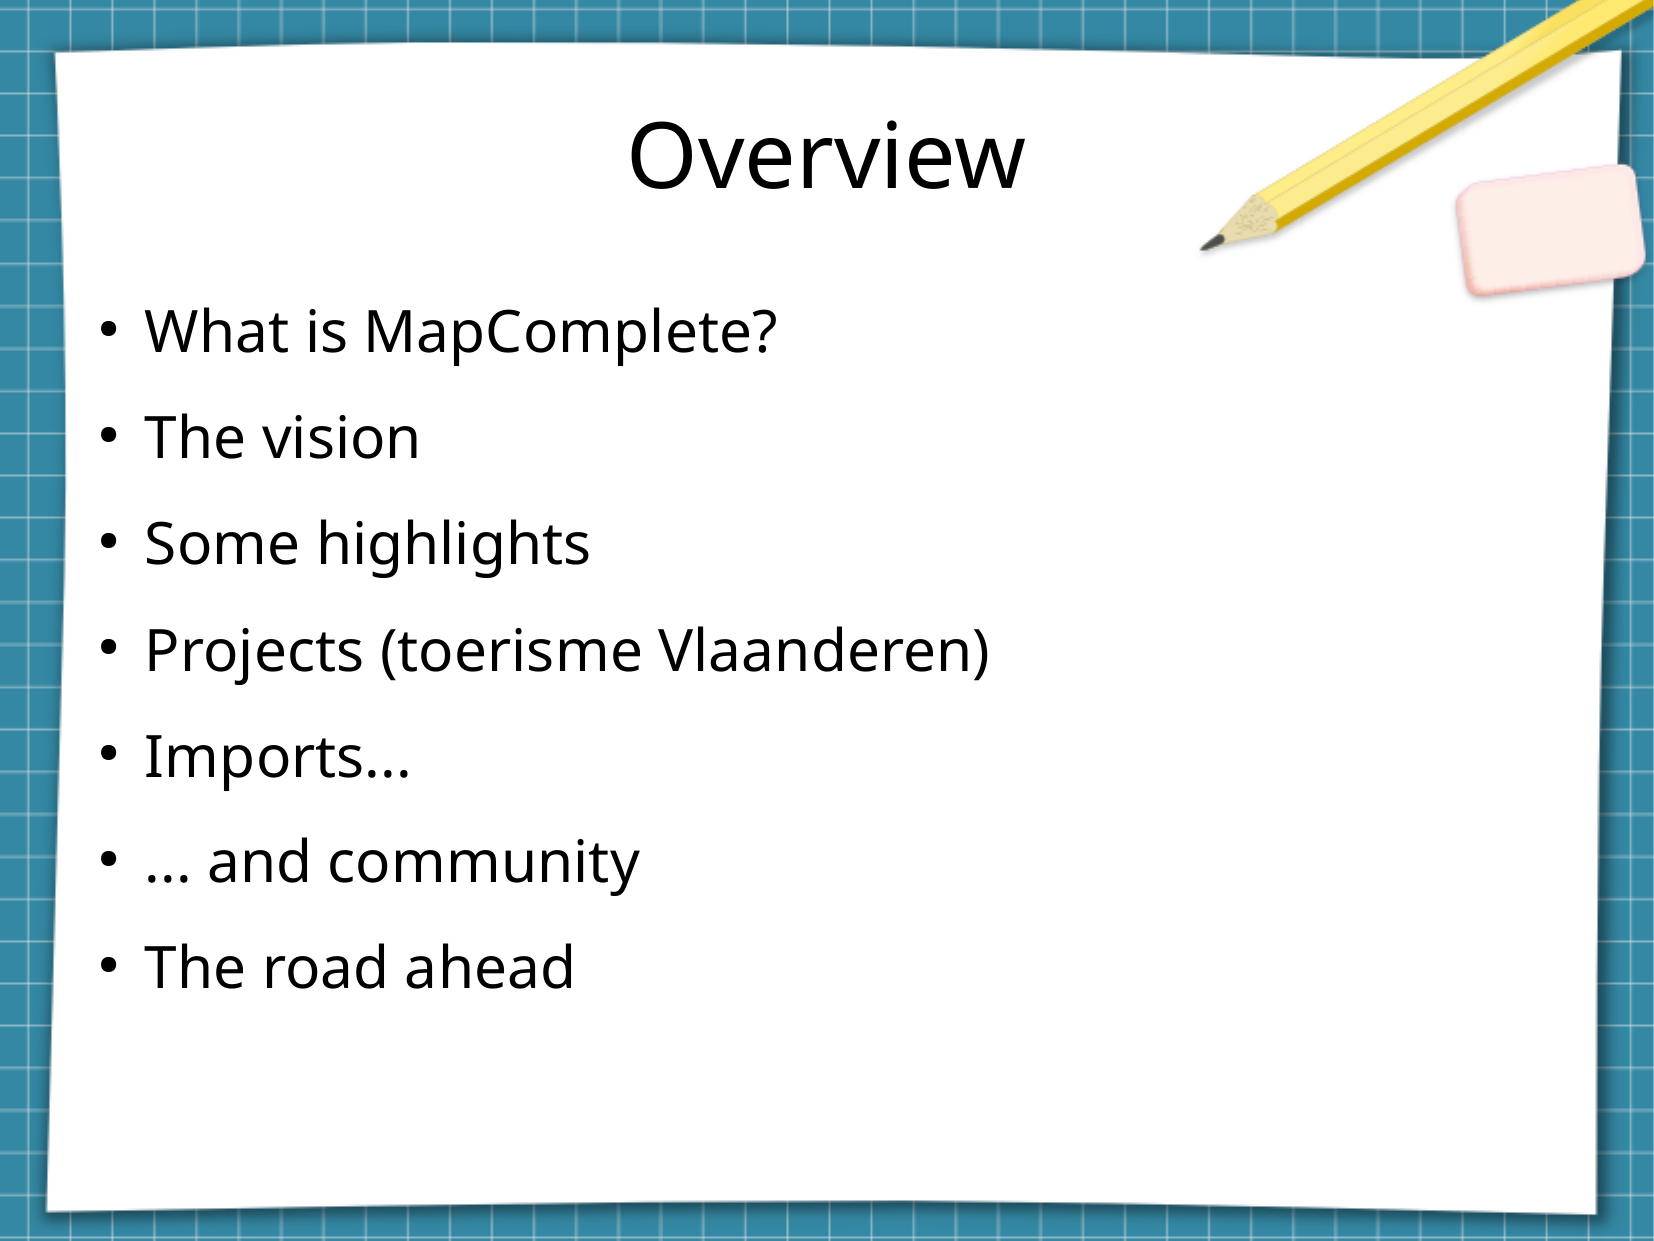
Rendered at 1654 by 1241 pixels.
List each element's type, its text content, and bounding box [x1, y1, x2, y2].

title Overview [82, 49, 1571, 257]
list What is MapComplete? The vision Some highlights Projects (toerisme Vlaanderen) Imports... ... and community The road ahead [82, 290, 1571, 1010]
picture [0, 0, 1654, 1241]
